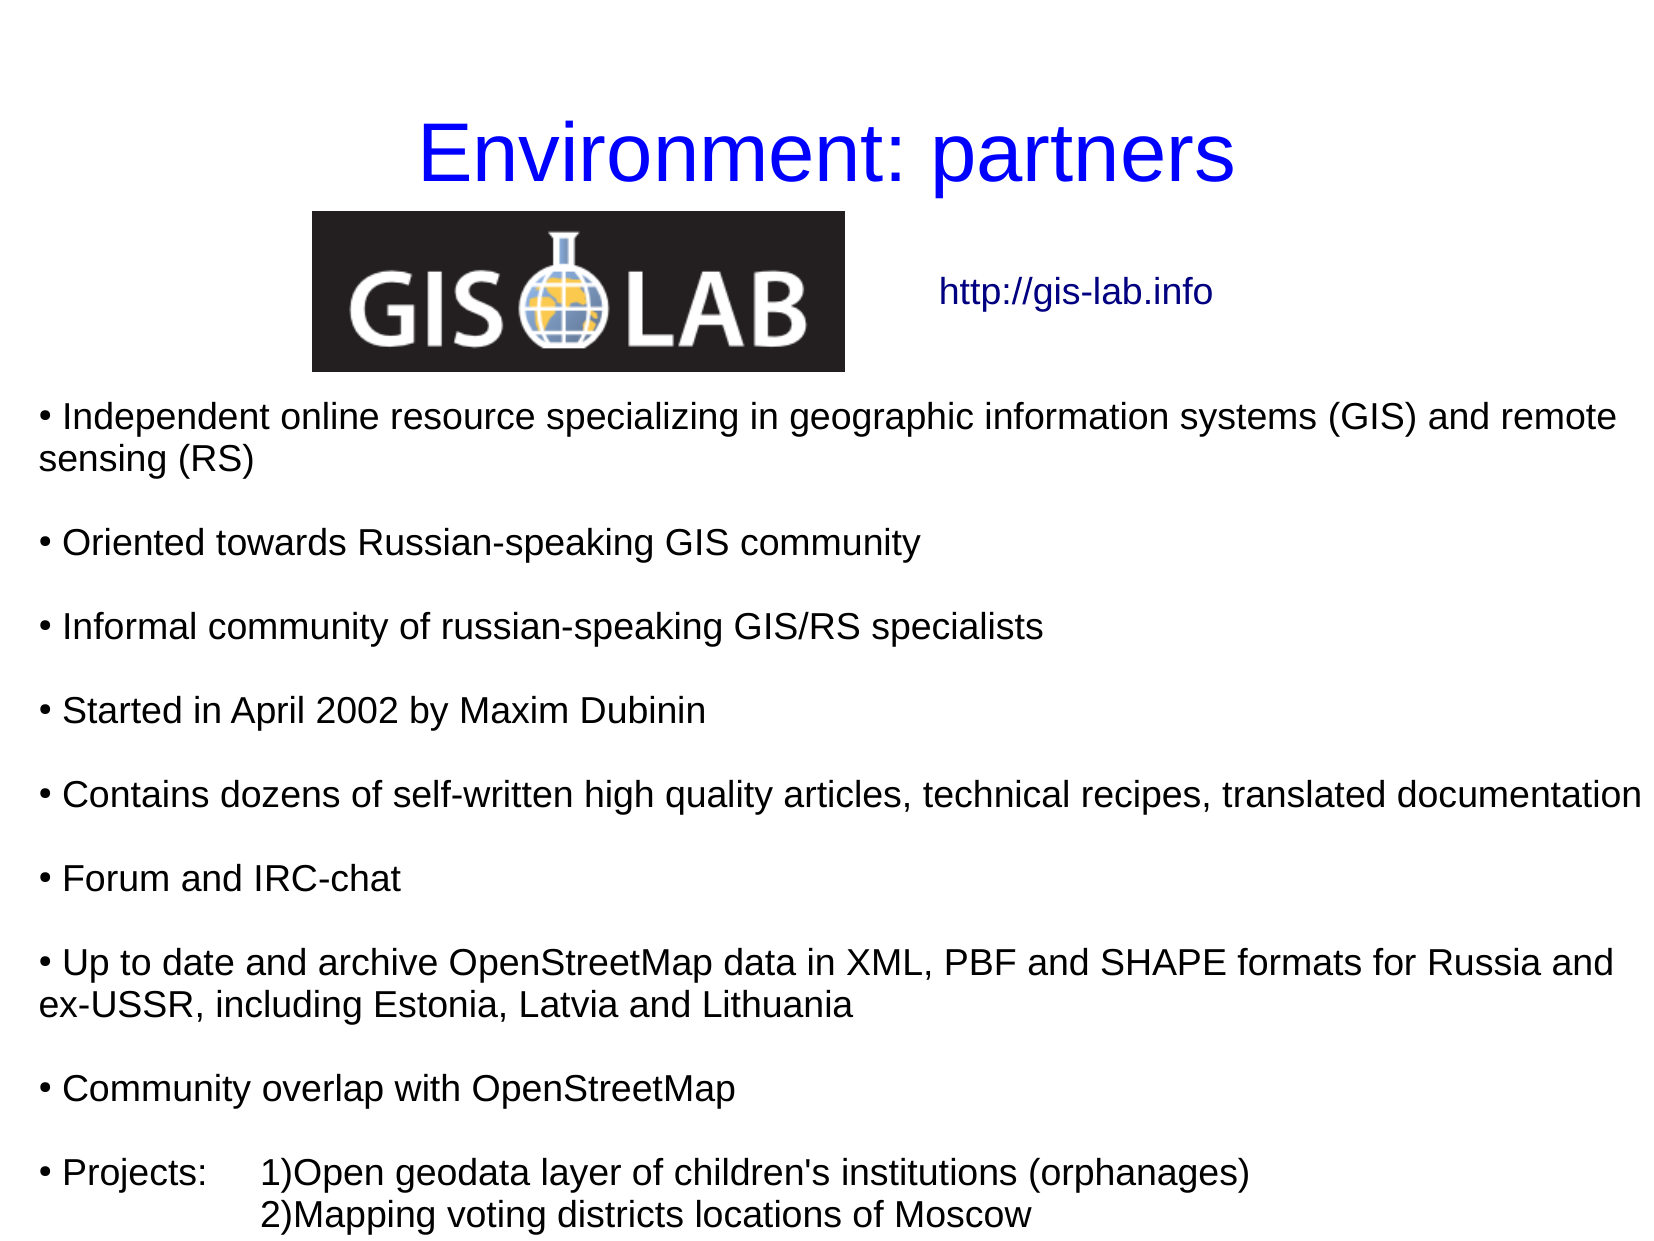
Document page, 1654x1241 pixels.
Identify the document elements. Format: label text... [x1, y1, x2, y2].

title Environment: partners [82, 49, 1571, 257]
picture [312, 211, 845, 373]
text_box Independent online resource specializing in geographic information systems (GIS) and remote sensing (RS) Oriented towards Russian-speaking GIS community Informal community of russian-speaking GIS/RS specialists Started in April 2002 by Maxim Dubinin Contains dozens of self-written high quality articles, technical recipes, translated documentation Forum and IRC-chat Up to date and archive OpenStreetMap data in XML, PBF and SHAPE formats for Russia and ex-USSR, including Estonia, Latvia and Lithuania Community overlap with OpenStreetMap Projects: 1)Open geodata layer of children's institutions (orphanages) 2)Mapping voting districts locations of Moscow [38, 395, 1654, 1237]
text_box http://gis-lab.info [938, 270, 1225, 313]
